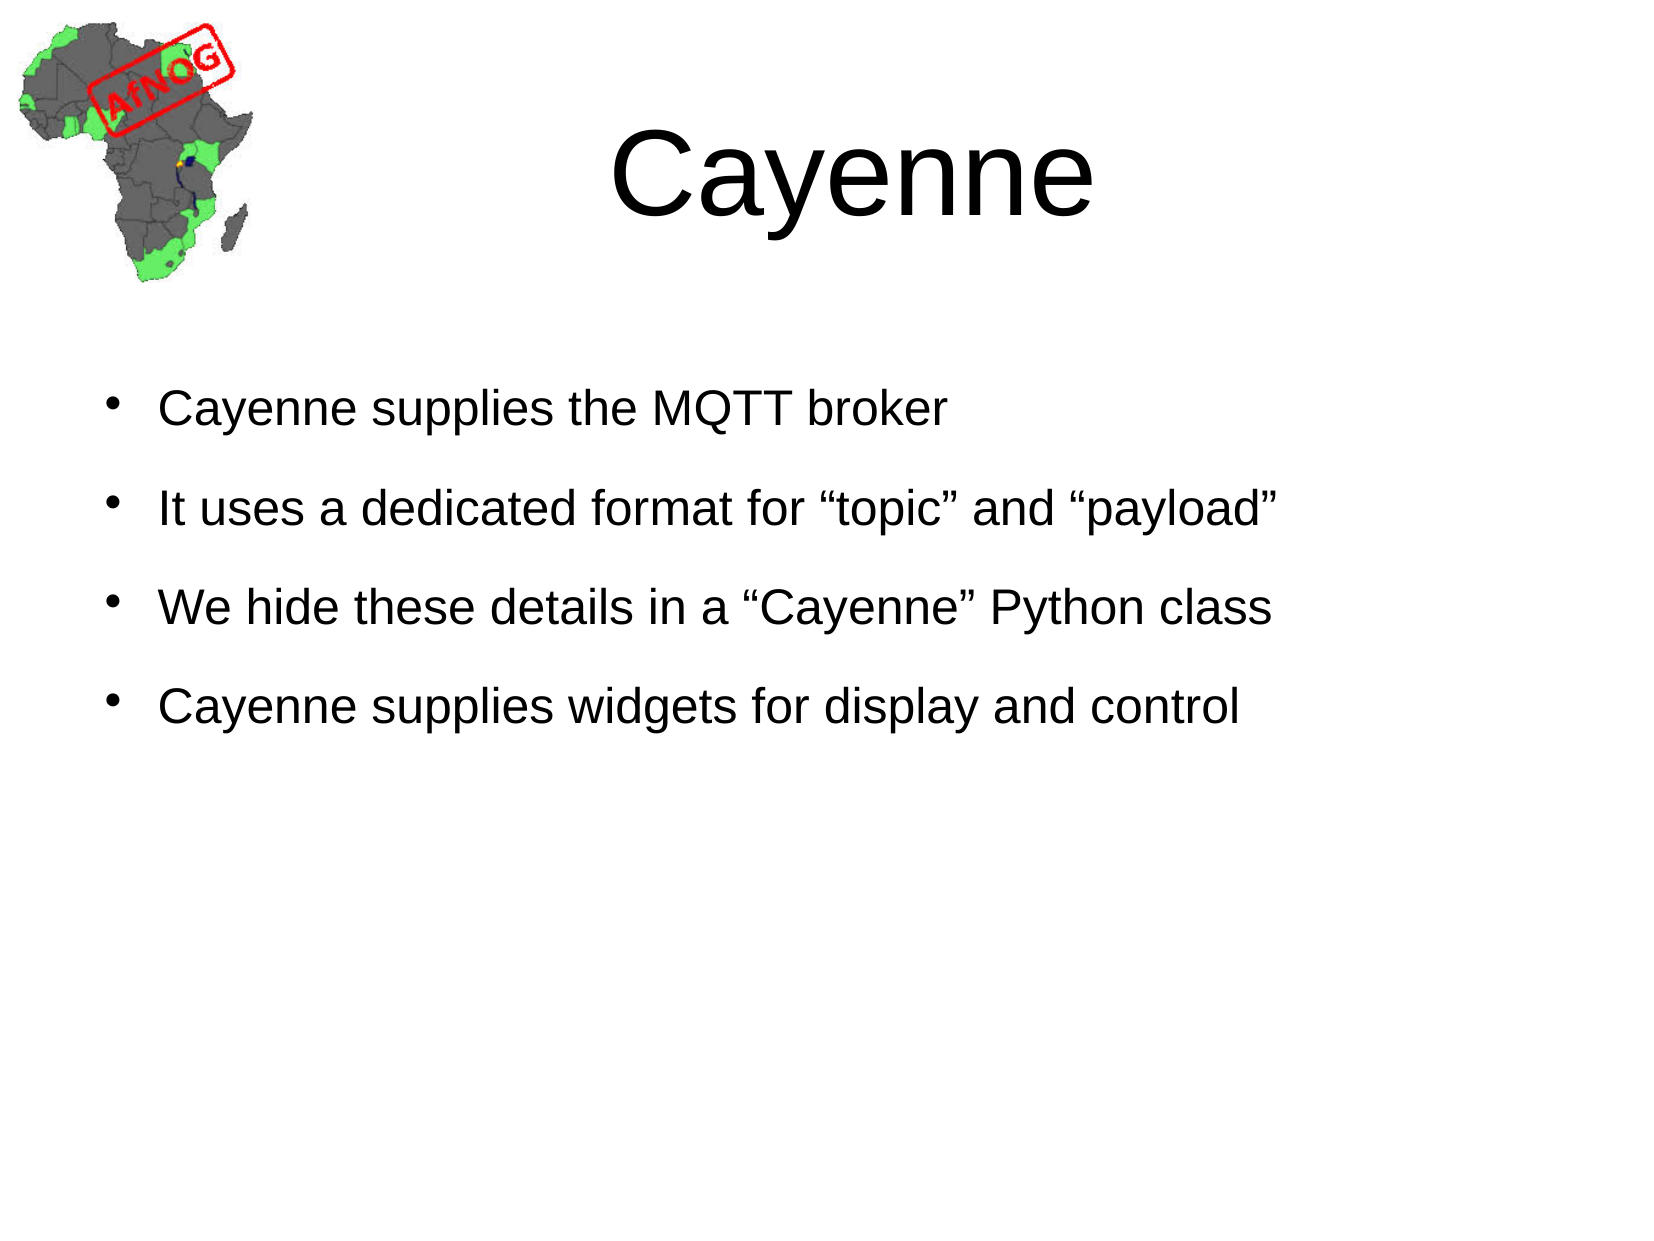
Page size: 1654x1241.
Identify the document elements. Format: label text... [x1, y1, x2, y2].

text_box Cayenne supplies the MQTT broker It uses a dedicated format for “topic” and “payload” We hide these details in a “Cayenne” Python class Cayenne supplies widgets for display and control [86, 375, 1575, 885]
text_box Cayenne [150, 92, 1556, 240]
picture [9, 0, 259, 291]
